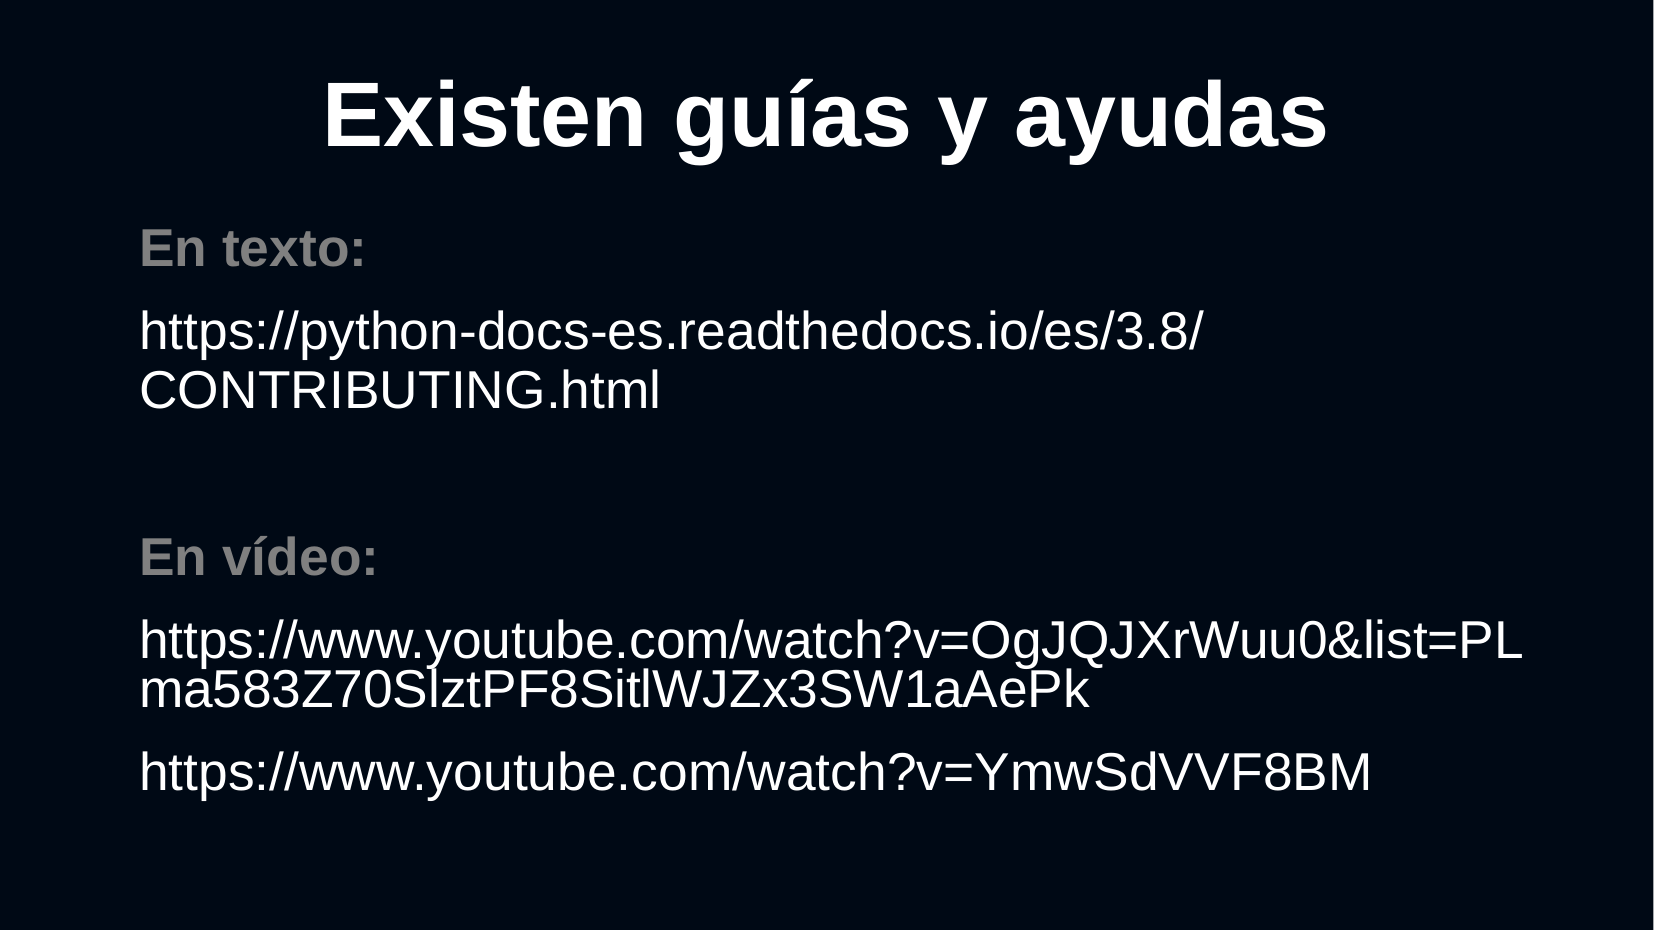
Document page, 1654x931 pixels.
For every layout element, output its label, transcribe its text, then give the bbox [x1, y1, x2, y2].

list En texto: https://python-docs-es.readthedocs.io/es/3.8/CONTRIBUTING.html En vídeo: https://www.youtube.com/watch?v=OgJQJXrWuu0&list=PLma583Z70SlztPF8SitlWJZx3SW1aAePk https://www.youtube.com/watch?v=YmwSdVVF8BM [82, 217, 1571, 757]
title Existen guías y ayudas [82, 36, 1571, 193]
